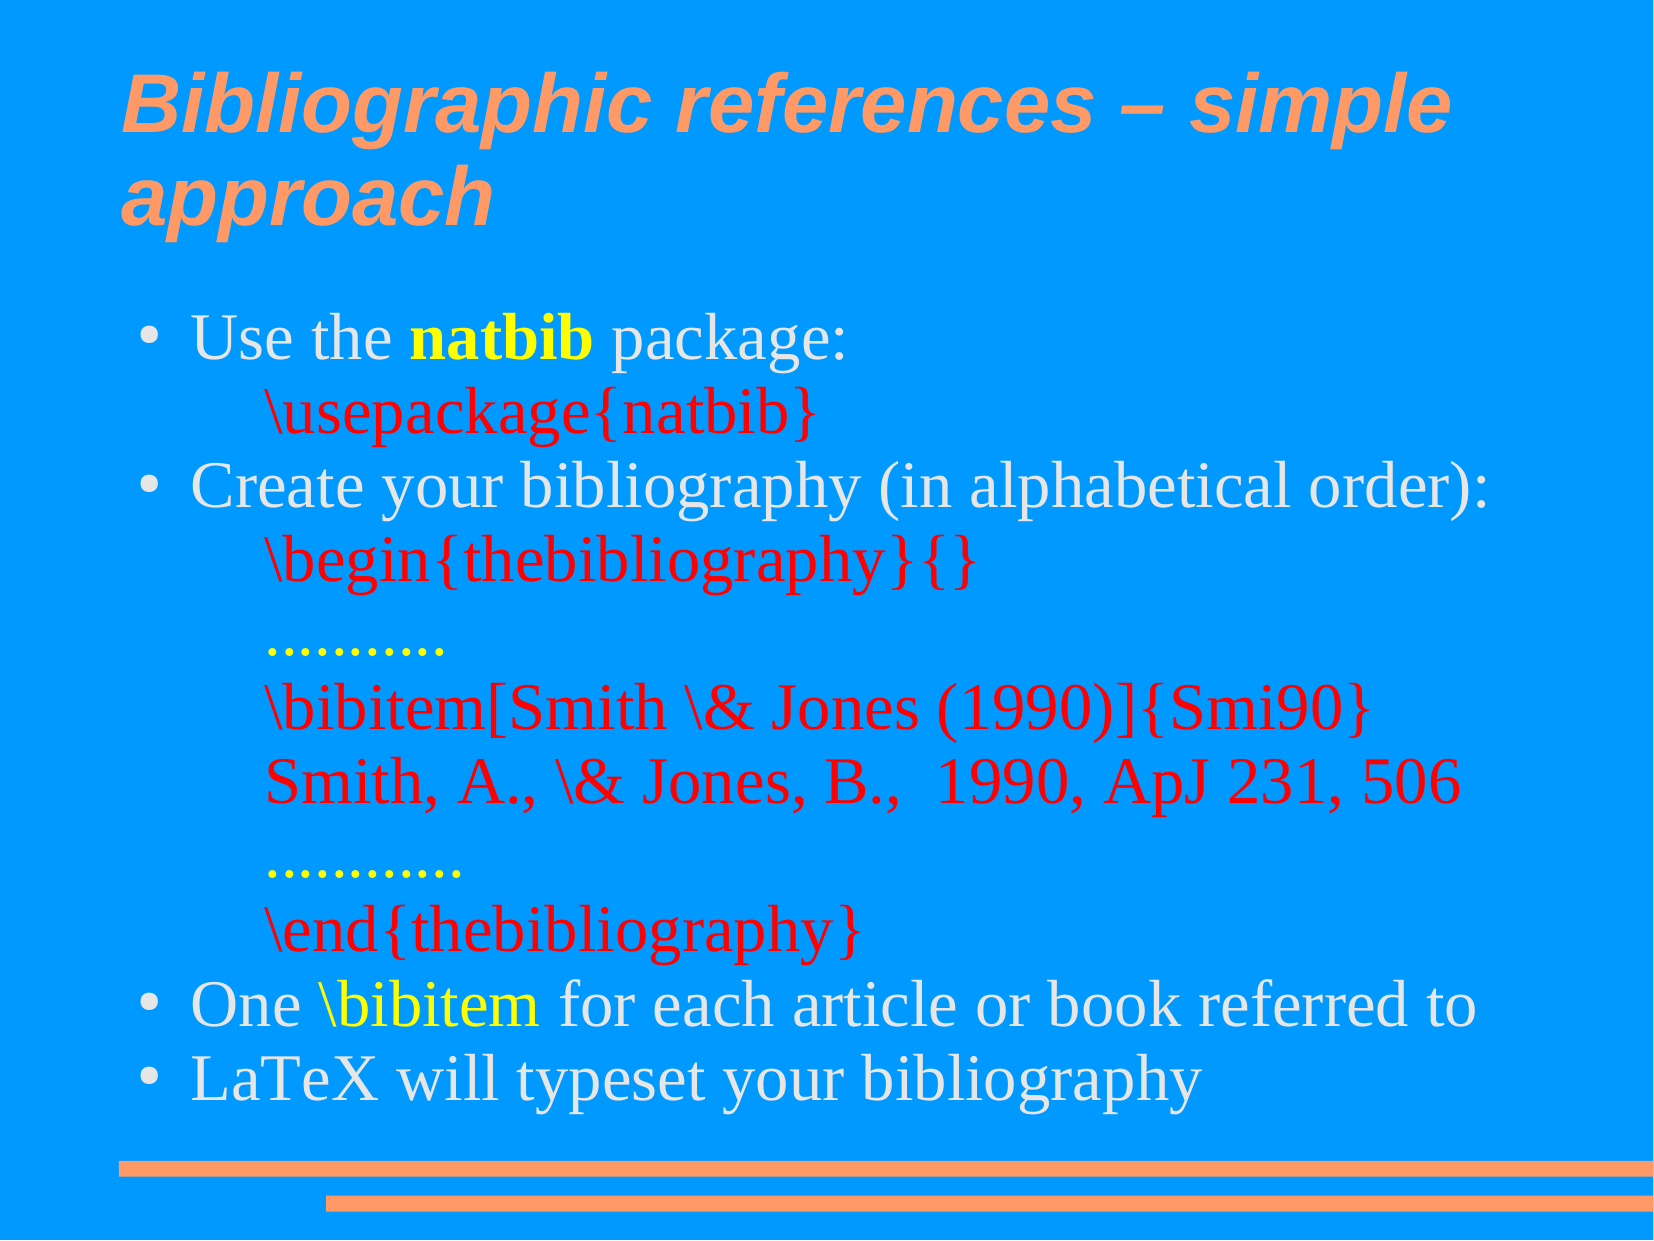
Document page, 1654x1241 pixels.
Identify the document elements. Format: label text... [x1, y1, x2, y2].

list Use the natbib package: \usepackage{natbib} Create your bibliography (in alphabetical order): \begin{thebibliography}{} ........... \bibitem[Smith \& Jones (1990)]{Smi90} Smith, A., \& Jones, B., 1990, ApJ 231, 506 ............ \end{thebibliography} One \bibitem for each article or book referred to LaTeX will typeset your bibliography [119, 299, 1559, 1115]
title Bibliographic references – simple approach [121, 46, 1534, 254]
